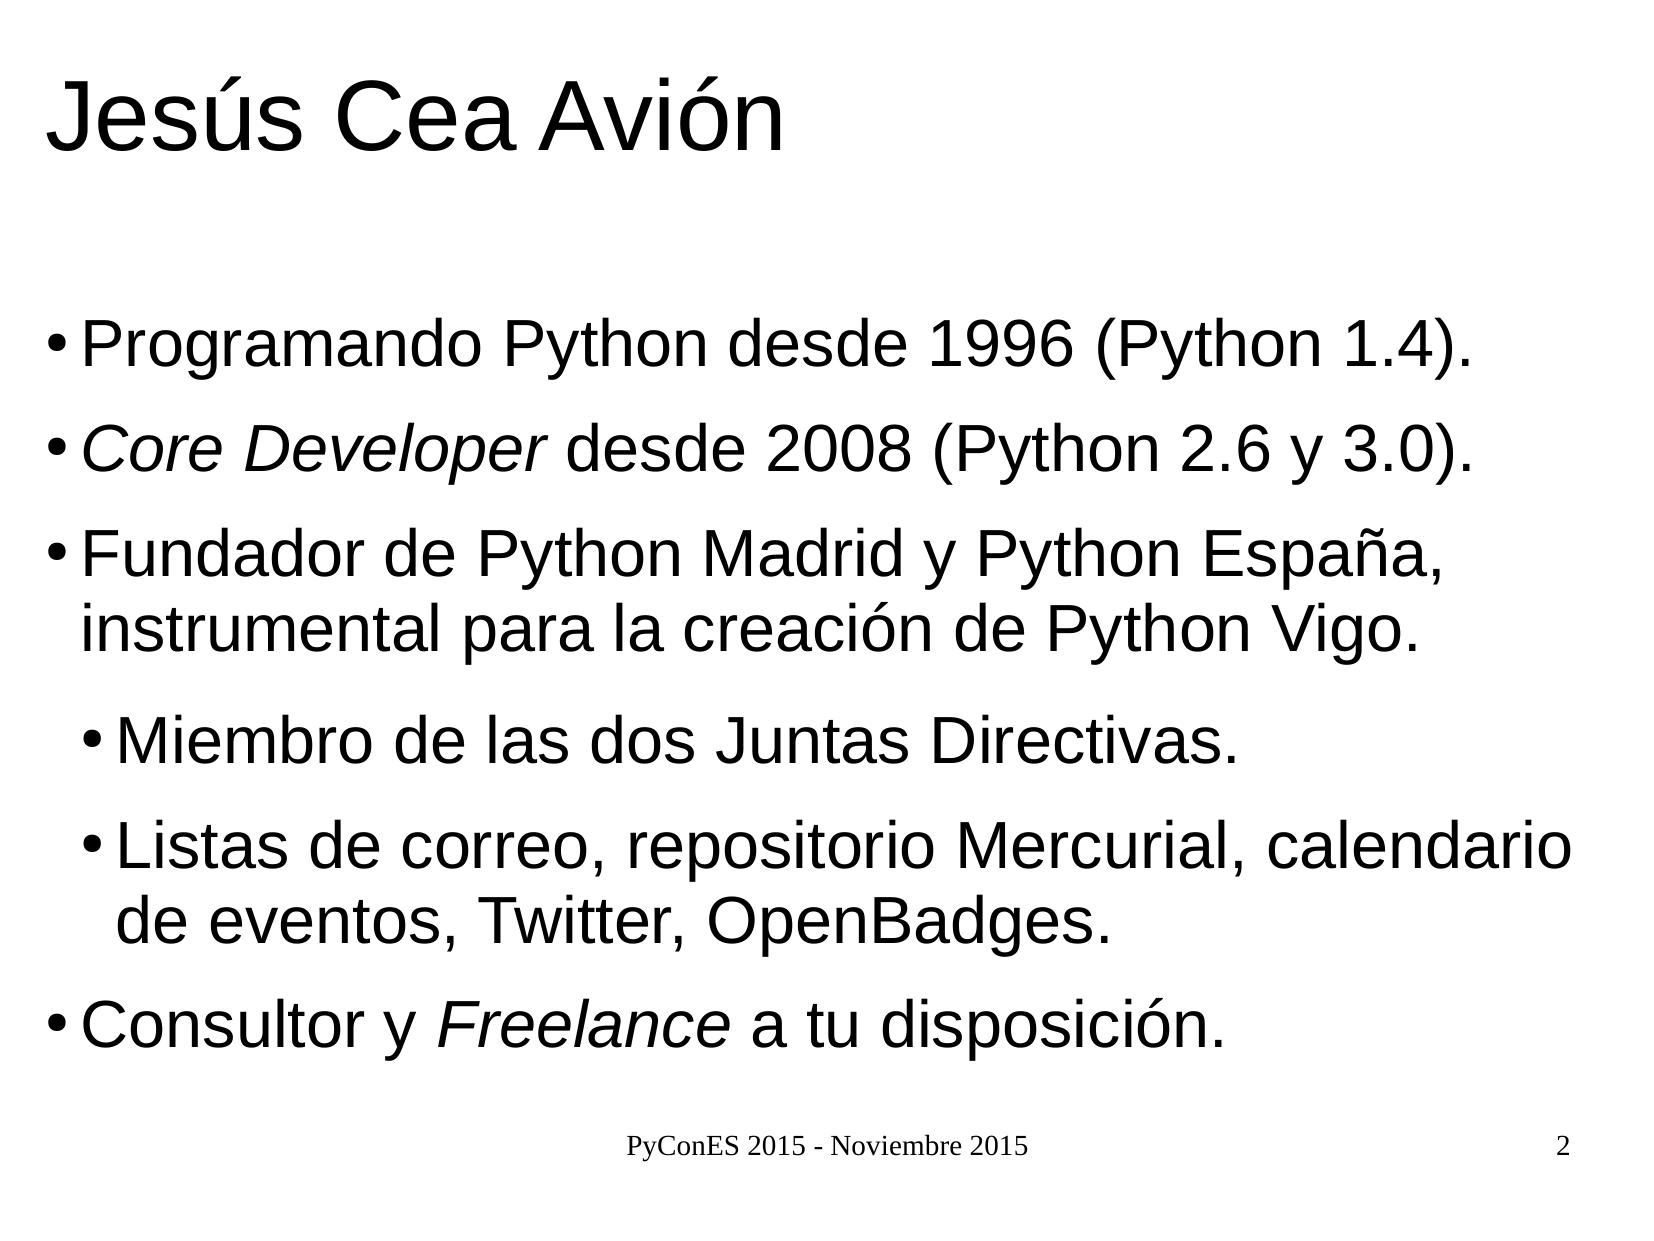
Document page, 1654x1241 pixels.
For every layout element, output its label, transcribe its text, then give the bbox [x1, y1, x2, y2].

subtitle Jesús Cea Avión Programando Python desde 1996 (Python 1.4). Core Developer desde 2008 (Python 2.6 y 3.0). Fundador de Python Madrid y Python España, instrumental para la creación de Python Vigo. Miembro de las dos Juntas Directivas. Listas de correo, repositorio Mercurial, calendario de eventos, Twitter, OpenBadges. Consultor y Freelance a tu disposición. [45, 60, 1606, 1096]
